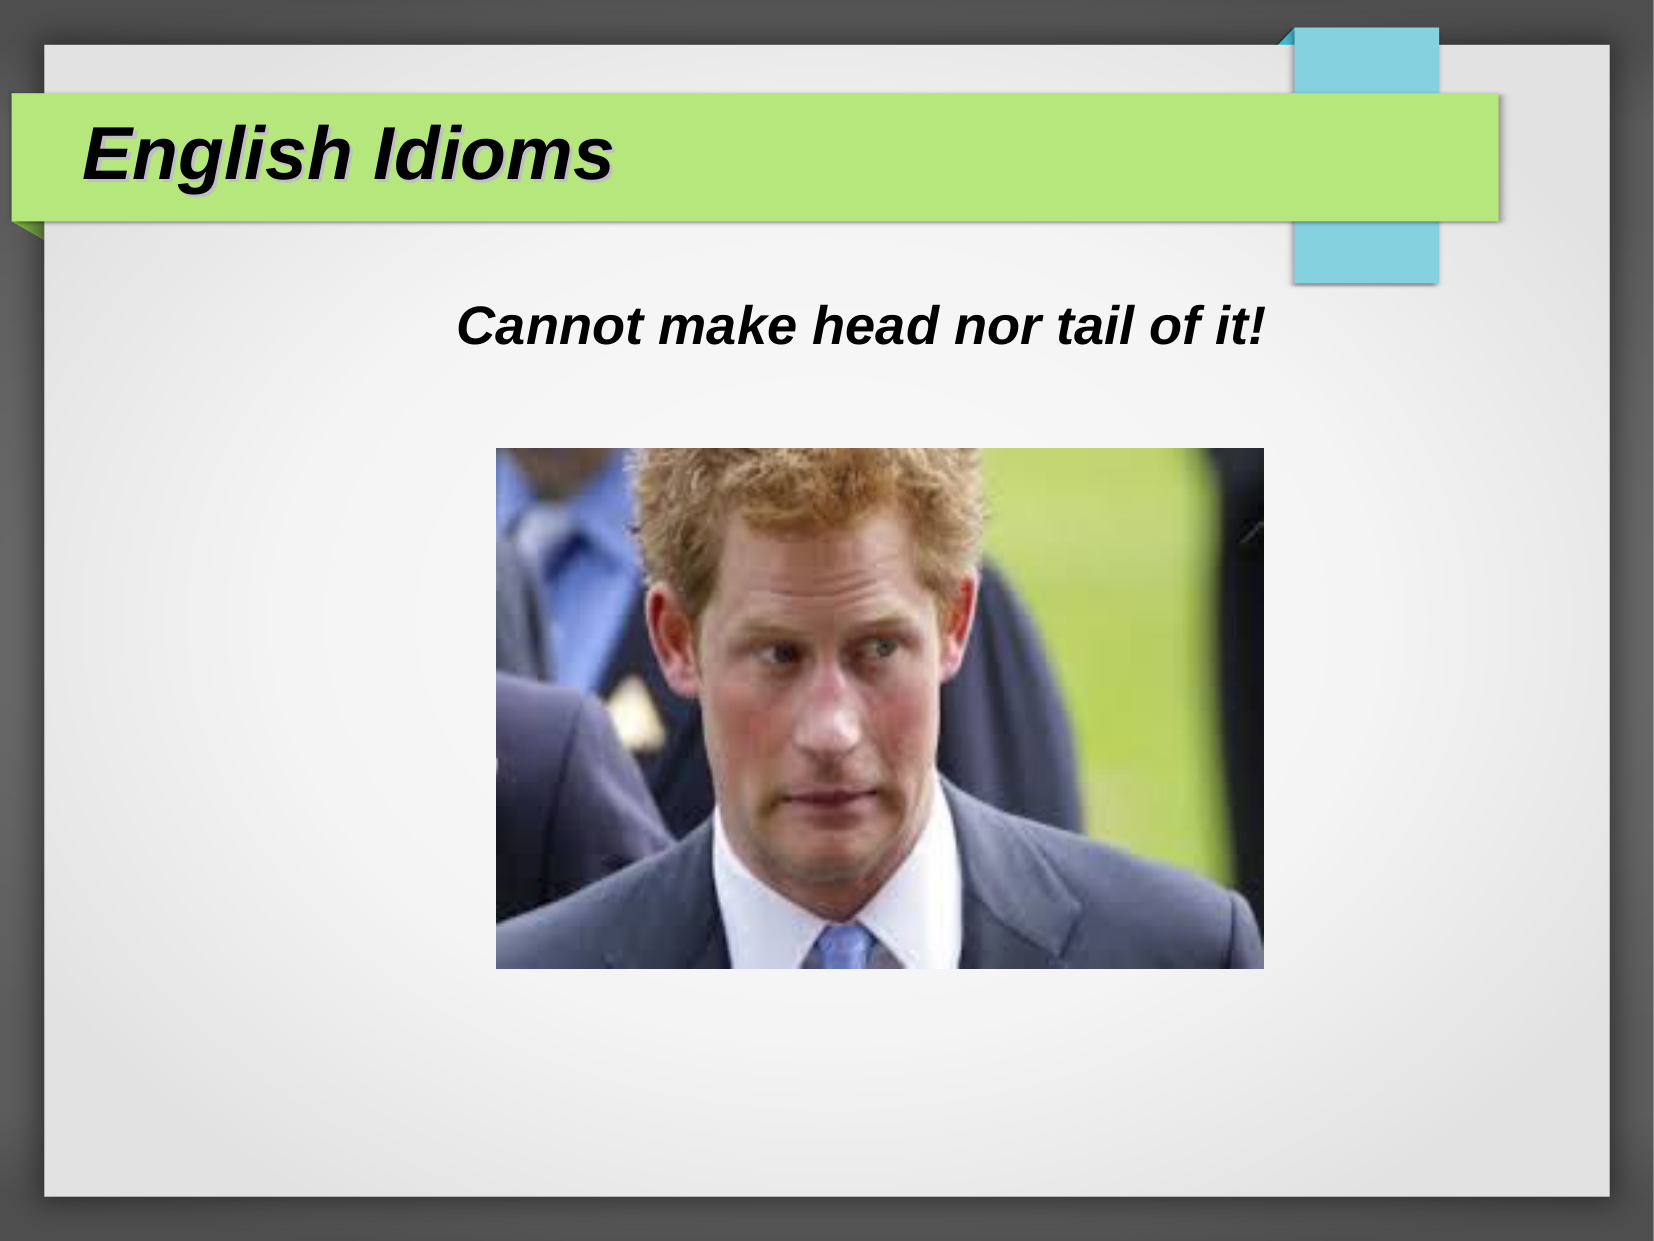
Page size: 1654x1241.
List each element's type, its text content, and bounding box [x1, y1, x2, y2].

title English Idioms [82, 94, 1264, 213]
picture [0, 0, 1654, 1241]
list Cannot make head nor tail of it! [82, 295, 1571, 1015]
